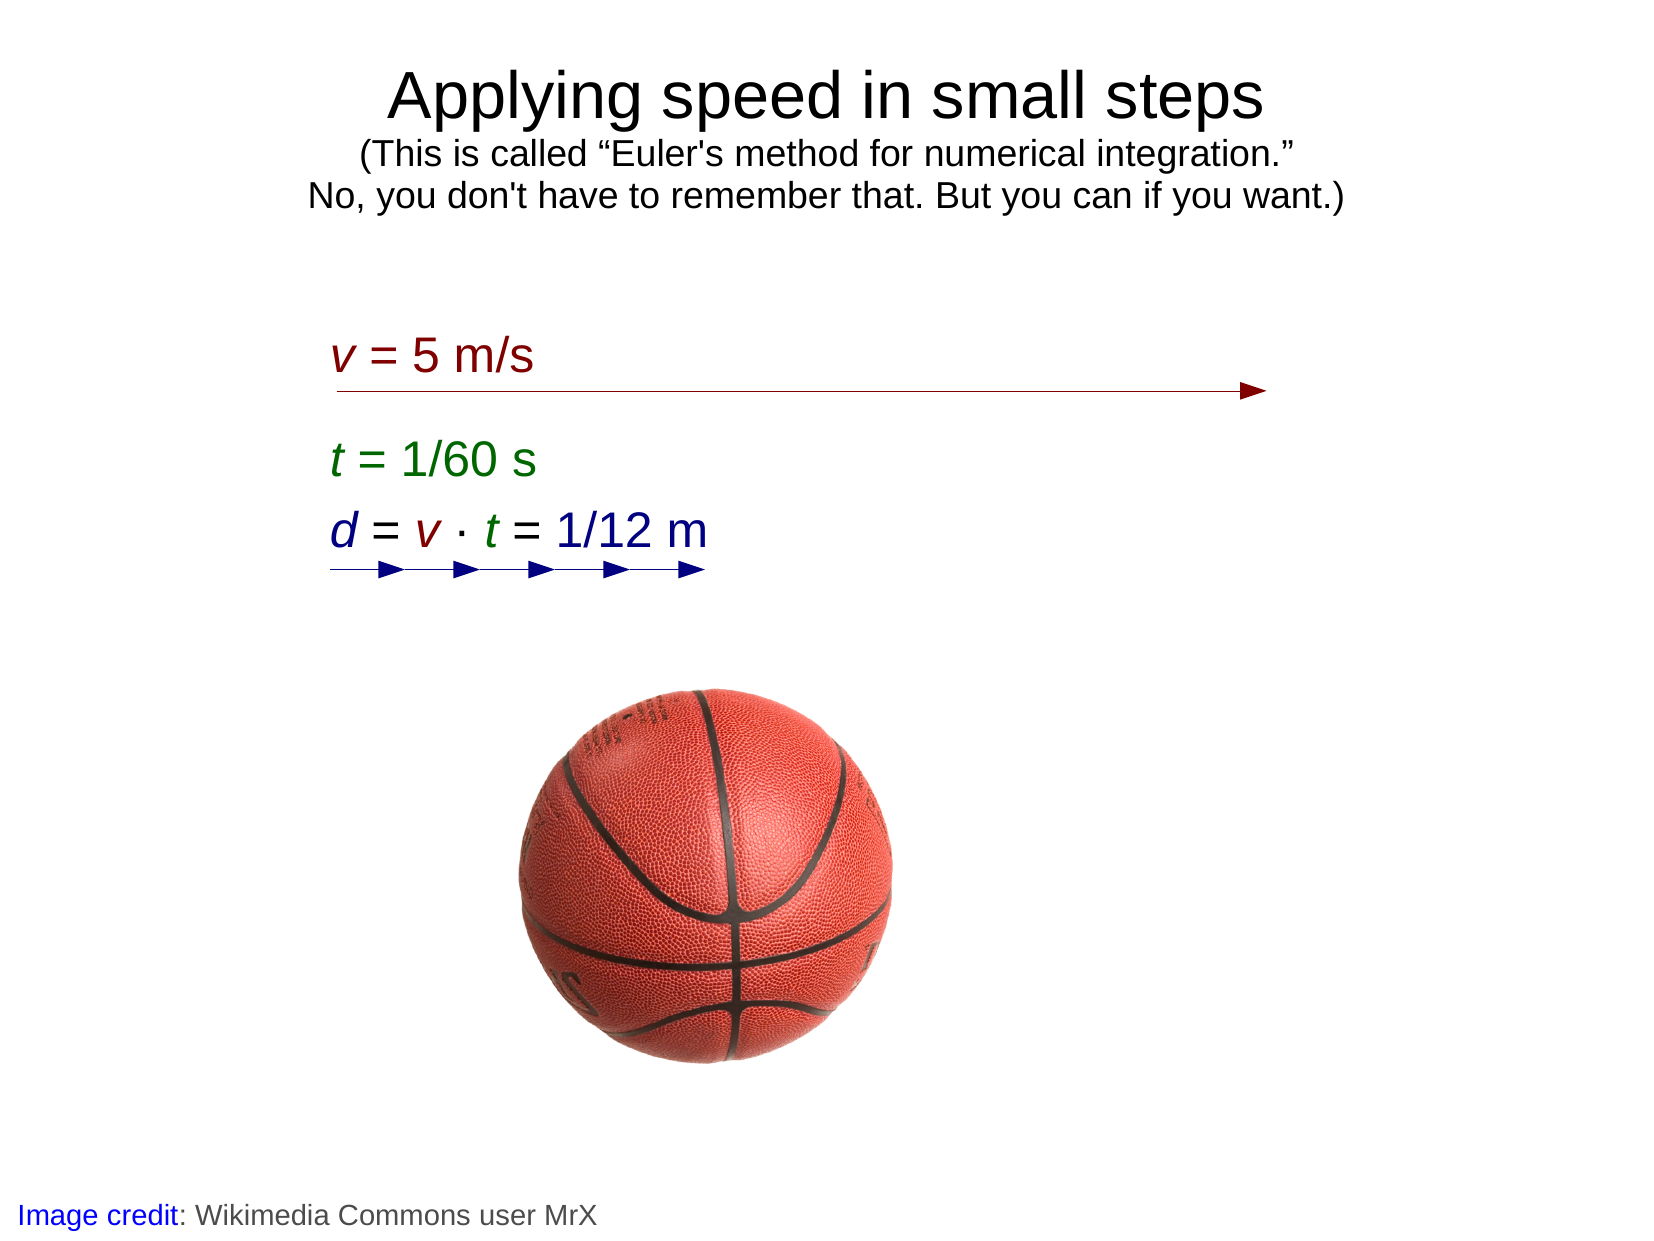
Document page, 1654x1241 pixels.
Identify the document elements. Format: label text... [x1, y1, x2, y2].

text_box t = 1/60 s [315, 423, 781, 494]
picture [518, 688, 893, 1064]
text_box Image credit: Wikimedia Commons user MrX [2, 1191, 1163, 1240]
text_box d = v · t = 1/12 m [315, 494, 781, 566]
subtitle Applying speed in small steps (This is called “Euler's method for numerical integration.” No, you don't have to remember that. But you can if you want.) [82, 49, 1571, 226]
text_box v = 5 m/s [315, 319, 676, 391]
